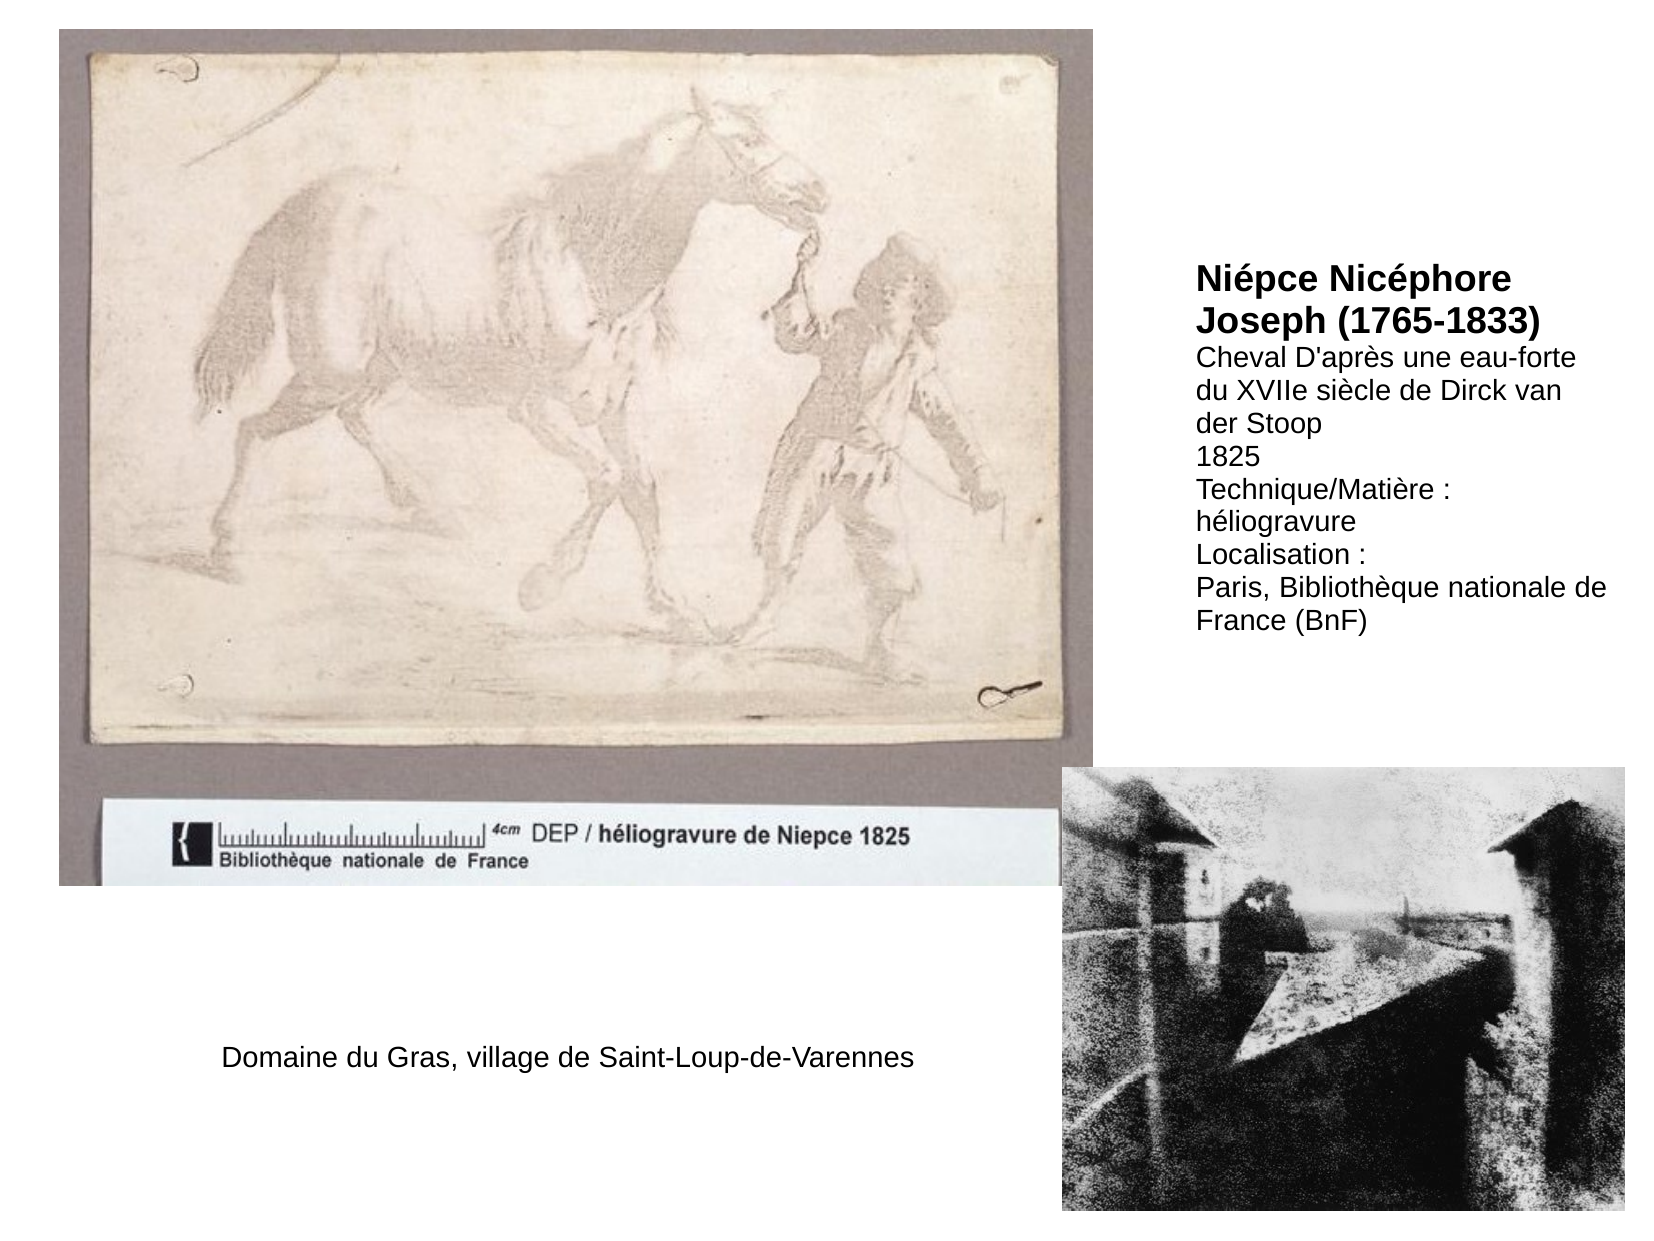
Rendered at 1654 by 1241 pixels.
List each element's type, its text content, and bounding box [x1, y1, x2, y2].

text_box Niépce Nicéphore Joseph (1765-1833) Cheval D'après une eau-forte du XVIIe siècle de Dirck van der Stoop 1825 Technique/Matière : héliogravure Localisation : Paris, Bibliothèque nationale de France (BnF) [1181, 250, 1625, 680]
text_box Domaine du Gras, village de Saint-Loup-de-Varennes [206, 1033, 1004, 1082]
picture [59, 29, 1625, 1211]
